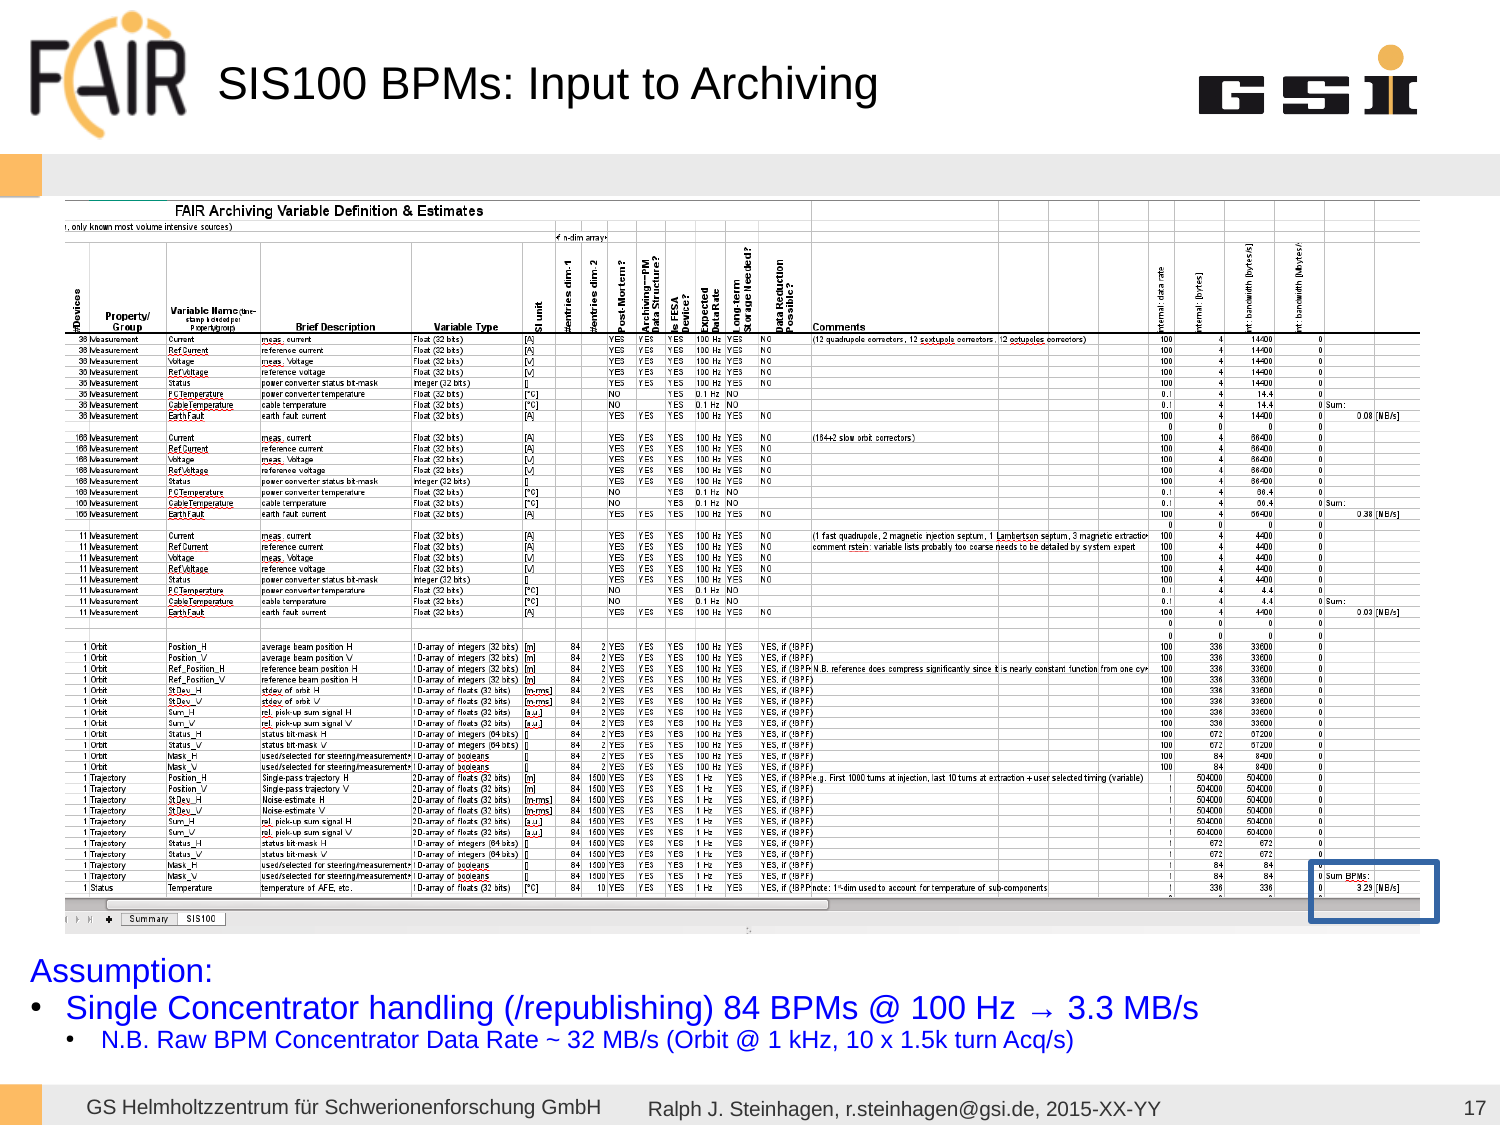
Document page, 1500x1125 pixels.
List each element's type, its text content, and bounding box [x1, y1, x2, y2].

picture [30, 9, 187, 141]
picture [65, 200, 1420, 934]
picture [1314, 865, 1420, 918]
picture [1197, 42, 1419, 117]
text_box Assumption: Single Concentrator handling (/republishing) 84 BPMs @ 100 Hz → 3.3 MB/s N.B. Raw BPM Concentrator Data Rate ~ 32 MB/s (Orbit @ 1 kHz, 10 x 1.5k turn Acq/s) [15, 944, 1215, 1062]
title SIS100 BPMs: Input to Archiving [217, 20, 1109, 147]
